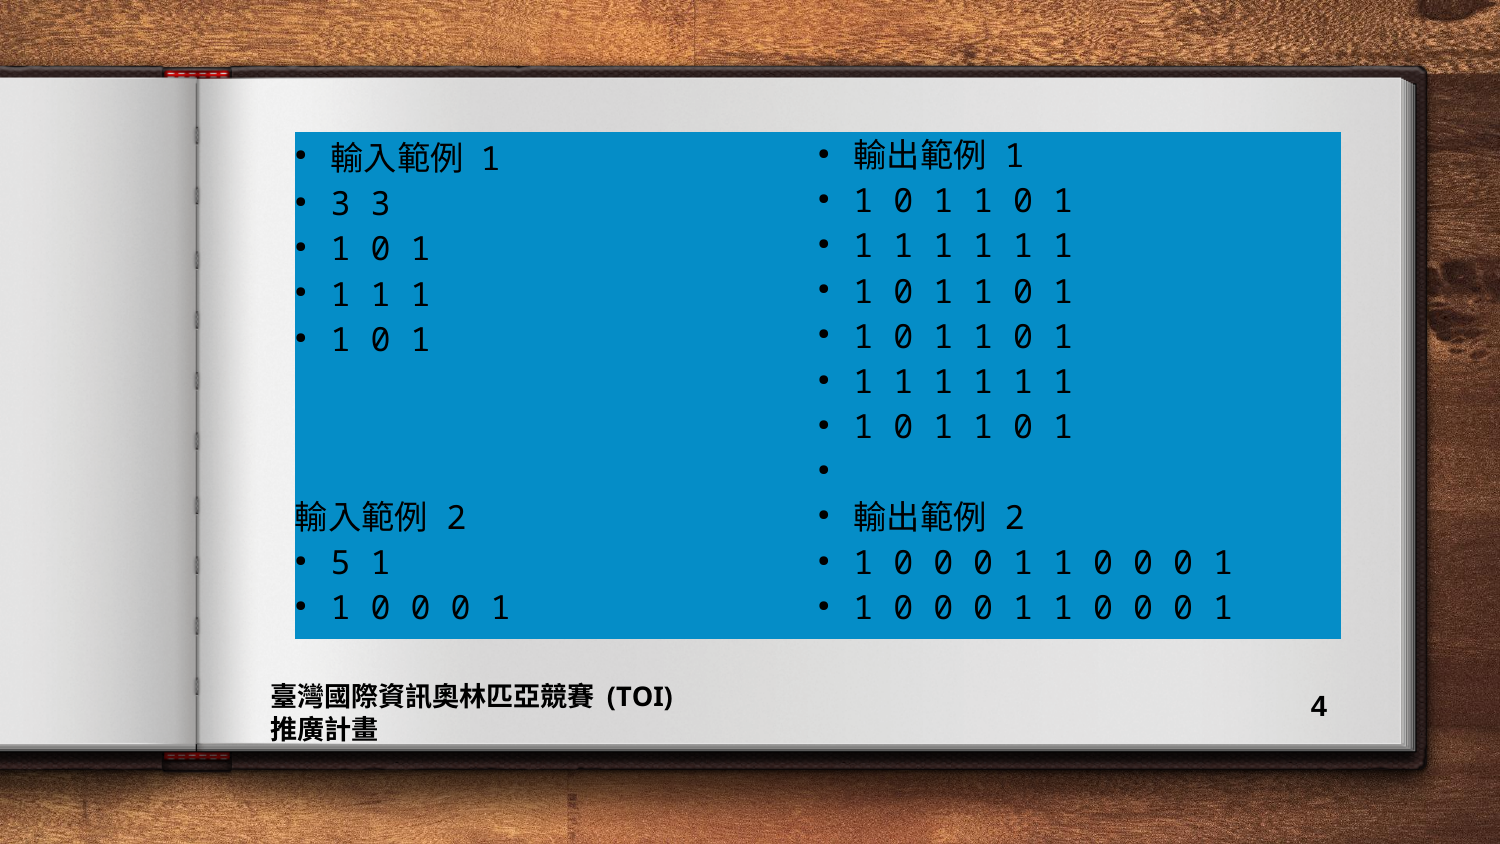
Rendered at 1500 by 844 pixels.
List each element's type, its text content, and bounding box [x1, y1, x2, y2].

table_cell 輸出範例 2 1 0 0 0 1 1 0 0 0 1 1 0 0 0 1 1 0 0 0 1 [818, 494, 1341, 639]
table_cell 輸入範例 2 5 1 1 0 0 0 1 [295, 494, 818, 639]
table_header 輸出範例 1 1 0 1 1 0 1 1 1 1 1 1 1 1 0 1 1 0 1 1 0 1 1 0 1 1 1 1 1 1 1 1 0 1 1 0 1 [818, 132, 1341, 494]
text_box 4 [1295, 672, 1386, 737]
table_header 輸入範例 1 3 3 1 0 1 1 1 1 1 0 1 [295, 132, 818, 494]
